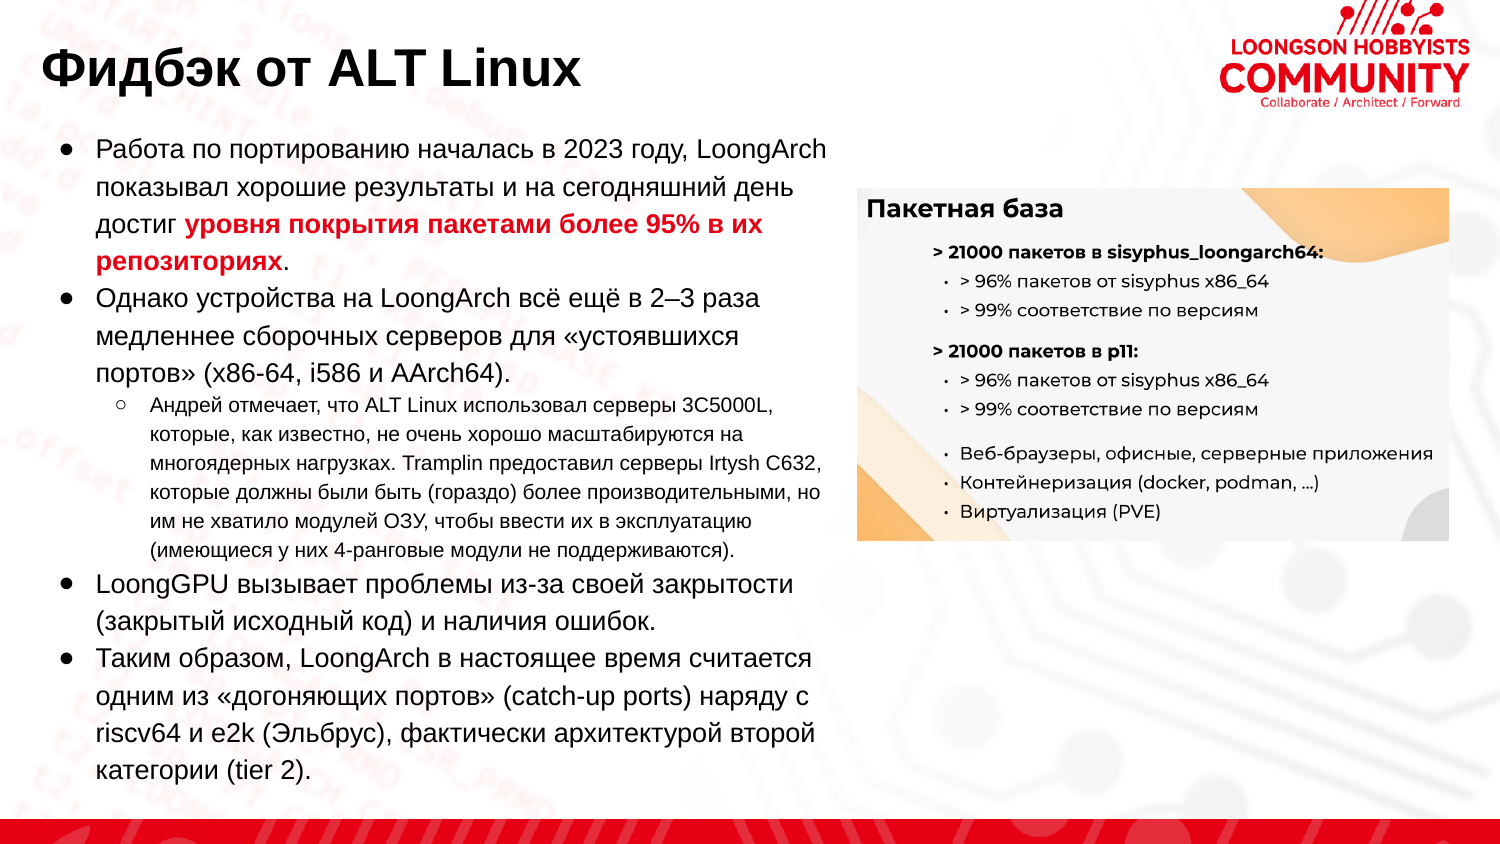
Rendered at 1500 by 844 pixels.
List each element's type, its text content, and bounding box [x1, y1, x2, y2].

title Фидбэк от ALT Linux [26, 18, 1425, 113]
picture [0, 0, 1500, 844]
list Работа по портированию началась в 2023 году, LoongArch показывал хорошие результаты и на сегодняшний день достиг уровня покрытия пакетами более 95% в их репозиториях. Однако устройства на LoongArch всё ещё в 2–3 раза медленнее сборочных серверов для «устоявшихся портов» (x86-64, i586 и AArch64). Андрей отмечает, что ALT Linux использовал серверы 3C5000L, которые, как известно, не очень хорошо масштабируются на многоядерных нагрузках. Tramplin предоставил серверы Irtysh C632, которые должны были быть (гораздо) более производительными, но им не хватило модулей ОЗУ, чтобы ввести их в эксплуатацию (имеющиеся у них 4-ранговые модули не поддерживаются). LoongGPU вызывает проблемы из-за своей закрытости (закрытый исходный код) и наличия ошибок. Таким образом, LoongArch в настоящее время считается одним из «догоняющих портов» (catch-up ports) наряду с riscv64 и e2k (Эльбрус), фактически архитектурой второй категории (tier 2). [26, 112, 858, 807]
